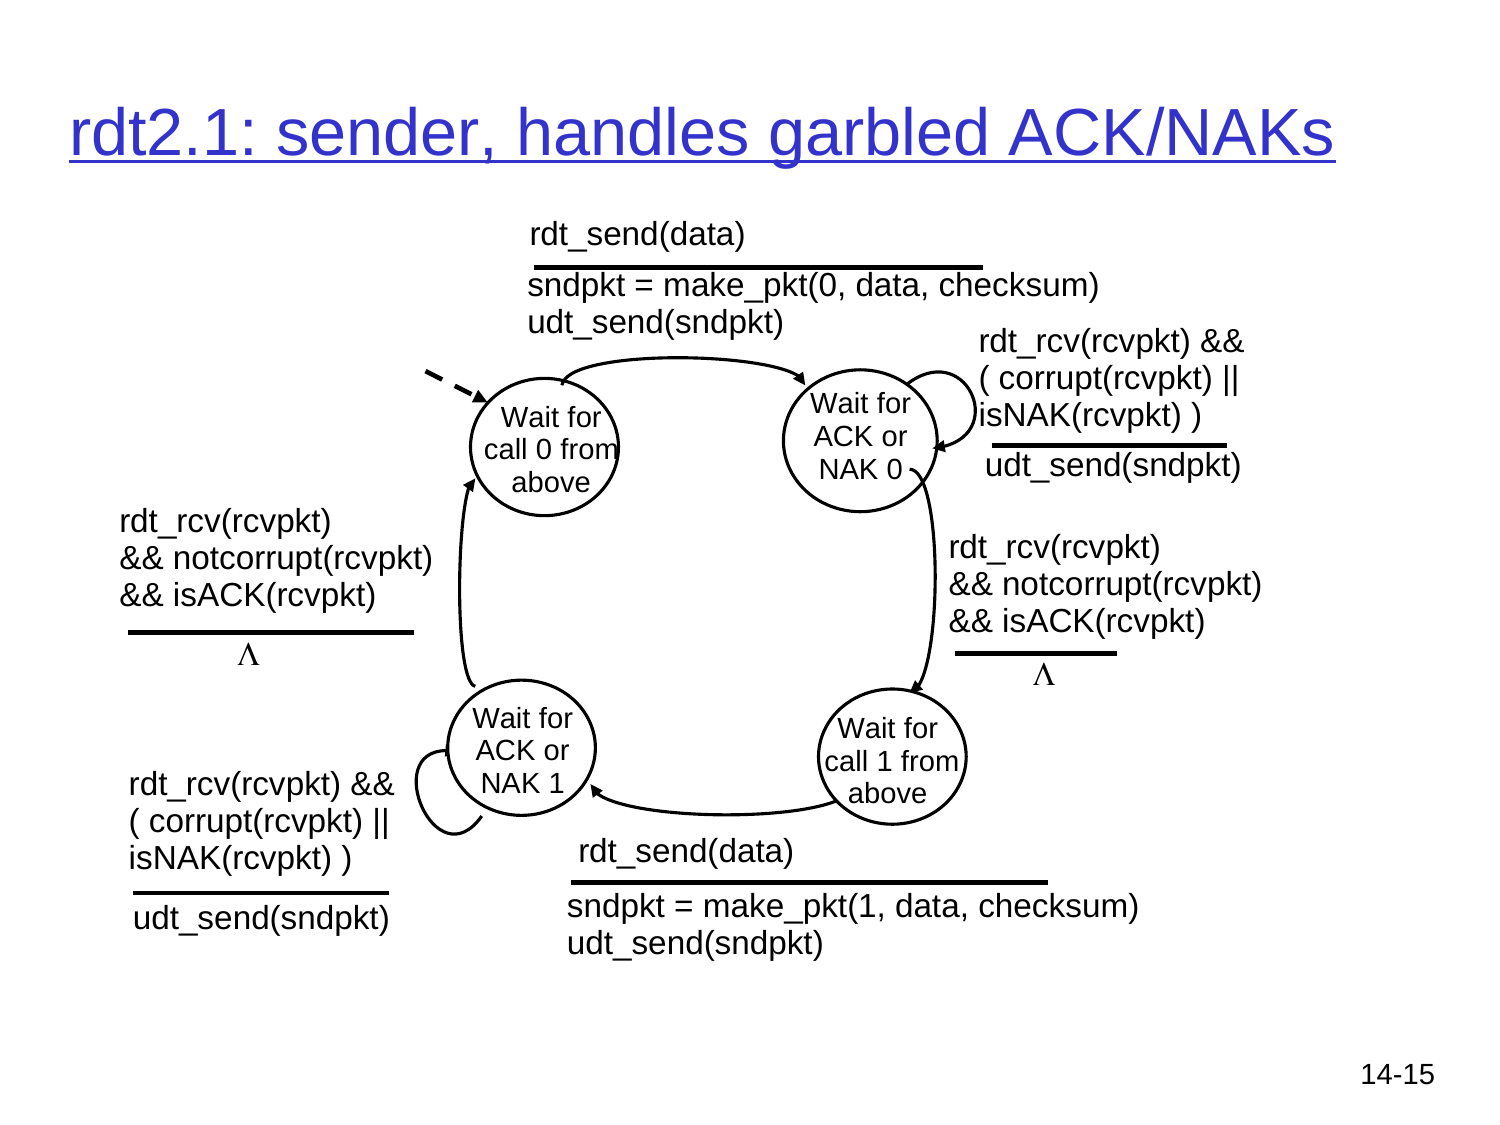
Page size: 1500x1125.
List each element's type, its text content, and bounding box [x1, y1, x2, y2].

text_box Wait for call 1 from above [796, 704, 980, 805]
text_box  [1017, 655, 1071, 701]
text_box rdt_rcv(rcvpkt) && notcorrupt(rcvpkt) && isACK(rcvpkt) [933, 520, 1426, 615]
text_box Wait for call 0 from above [461, 392, 641, 494]
text_box [802, 487, 919, 512]
text_box [822, 369, 899, 379]
text_box rdt_send(data) [563, 824, 956, 872]
text_box udt_send(sndpkt) [118, 891, 417, 937]
text_box rdt_rcv(rcvpkt) && notcorrupt(rcvpkt) && isACK(rcvpkt) [104, 494, 451, 589]
title rdt2.1: sender, handles garbled ACK/NAKs [54, 38, 1413, 227]
text_box [845, 688, 939, 704]
text_box [500, 378, 589, 392]
text_box rdt_send(data) [514, 207, 862, 257]
text_box [478, 680, 565, 693]
text_box Wait for ACK or NAK 0 [771, 379, 951, 487]
text_box [840, 805, 944, 825]
text_box rdt_rcv(rcvpkt) && ( corrupt(rcvpkt) || isNAK(rcvpkt) ) [114, 757, 445, 852]
text_box udt_send(sndpkt) [970, 439, 1342, 505]
text_box rdt_rcv(rcvpkt) && ( corrupt(rcvpkt) || isNAK(rcvpkt) ) [963, 315, 1385, 409]
text_box sndpkt = make_pkt(1, data, checksum) udt_send(sndpkt) [552, 879, 1170, 946]
text_box sndpkt = make_pkt(0, data, checksum) udt_send(sndpkt) [512, 258, 1119, 325]
text_box Wait for ACK or NAK 1 [437, 693, 609, 794]
text_box [467, 794, 576, 816]
text_box  [222, 634, 276, 681]
text_box [490, 494, 599, 516]
